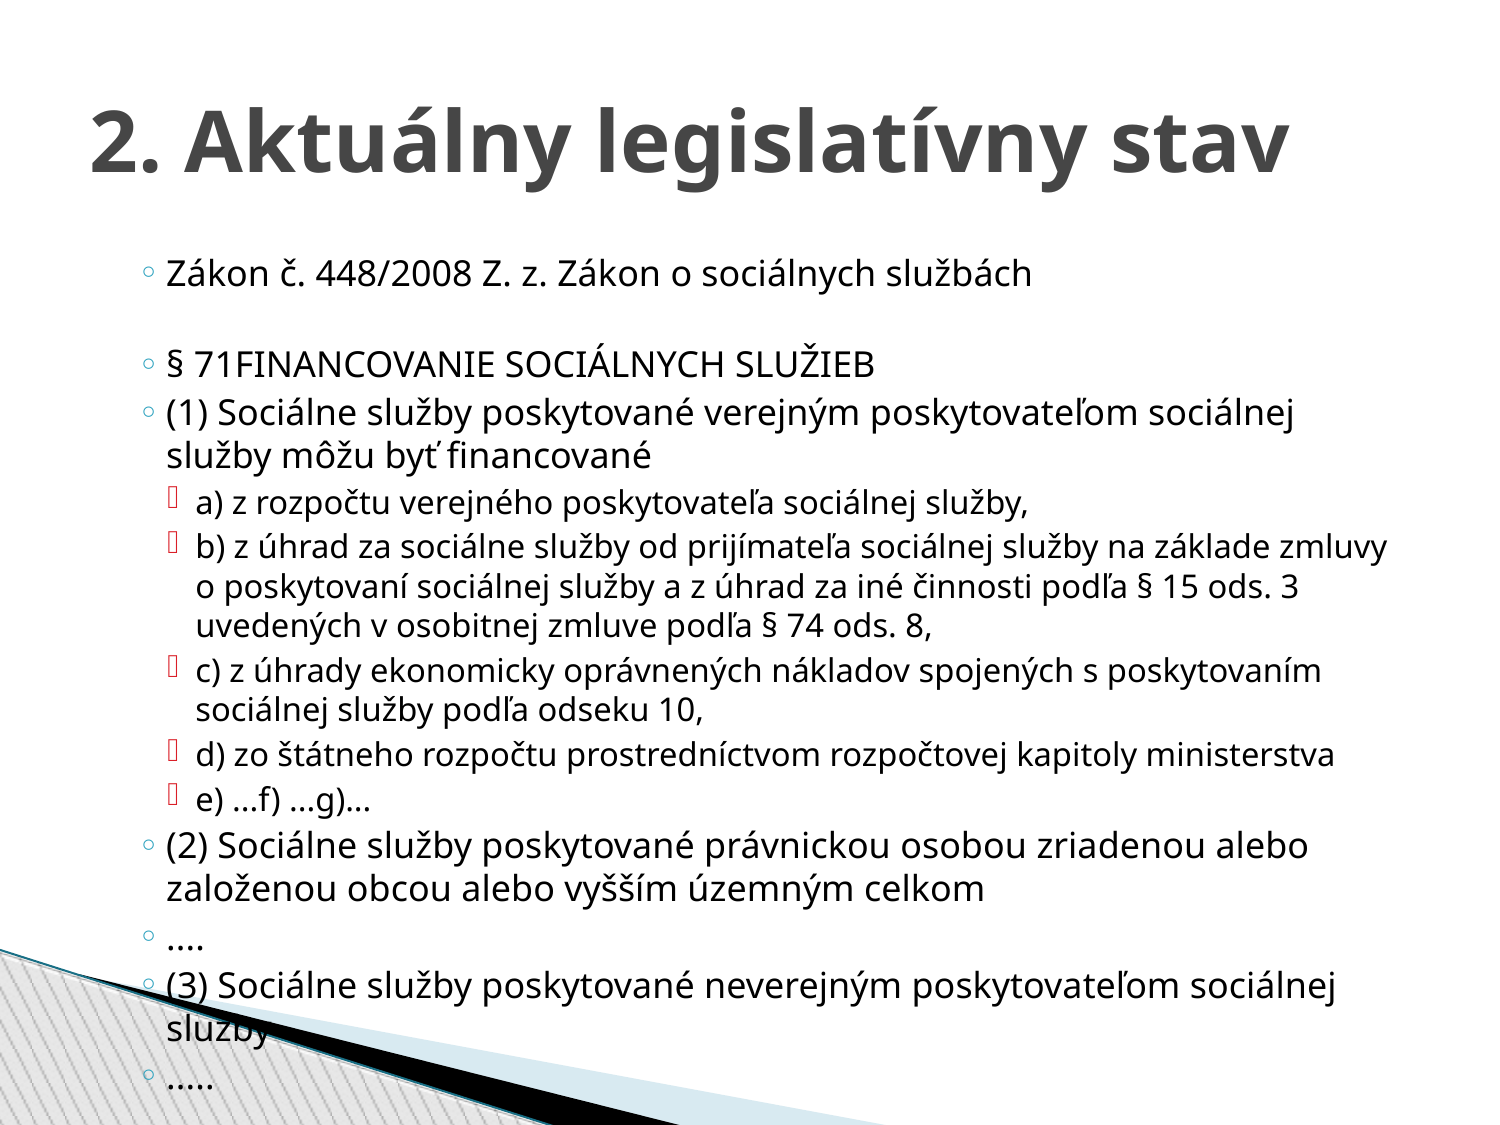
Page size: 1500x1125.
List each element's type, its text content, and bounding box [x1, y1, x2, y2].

text_box Zákon č. 448/2008 Z. z. Zákon o sociálnych službách § 71FINANCOVANIE SOCIÁLNYCH SLUŽIEB (1) Sociálne služby poskytované verejným poskytovateľom sociálnej služby môžu byť financované a) z rozpočtu verejného poskytovateľa sociálnej služby, b) z úhrad za sociálne služby od prijímateľa sociálnej služby na základe zmluvy o poskytovaní sociálnej služby a z úhrad za iné činnosti podľa § 15 ods. 3 uvedených v osobitnej zmluve podľa § 74 ods. 8, c) z úhrady ekonomicky oprávnených nákladov spojených s poskytovaním sociálnej služby podľa odseku 10, d) zo štátneho rozpočtu prostredníctvom rozpočtovej kapitoly ministerstva e) ...f) ...g)... (2) Sociálne služby poskytované právnickou osobou zriadenou alebo založenou obcou alebo vyšším územným celkom .... (3) Sociálne služby poskytované neverejným poskytovateľom sociálnej služby ..... [74, 243, 1425, 1106]
text_box 2. Aktuálny legislatívny stav [74, 45, 1425, 233]
